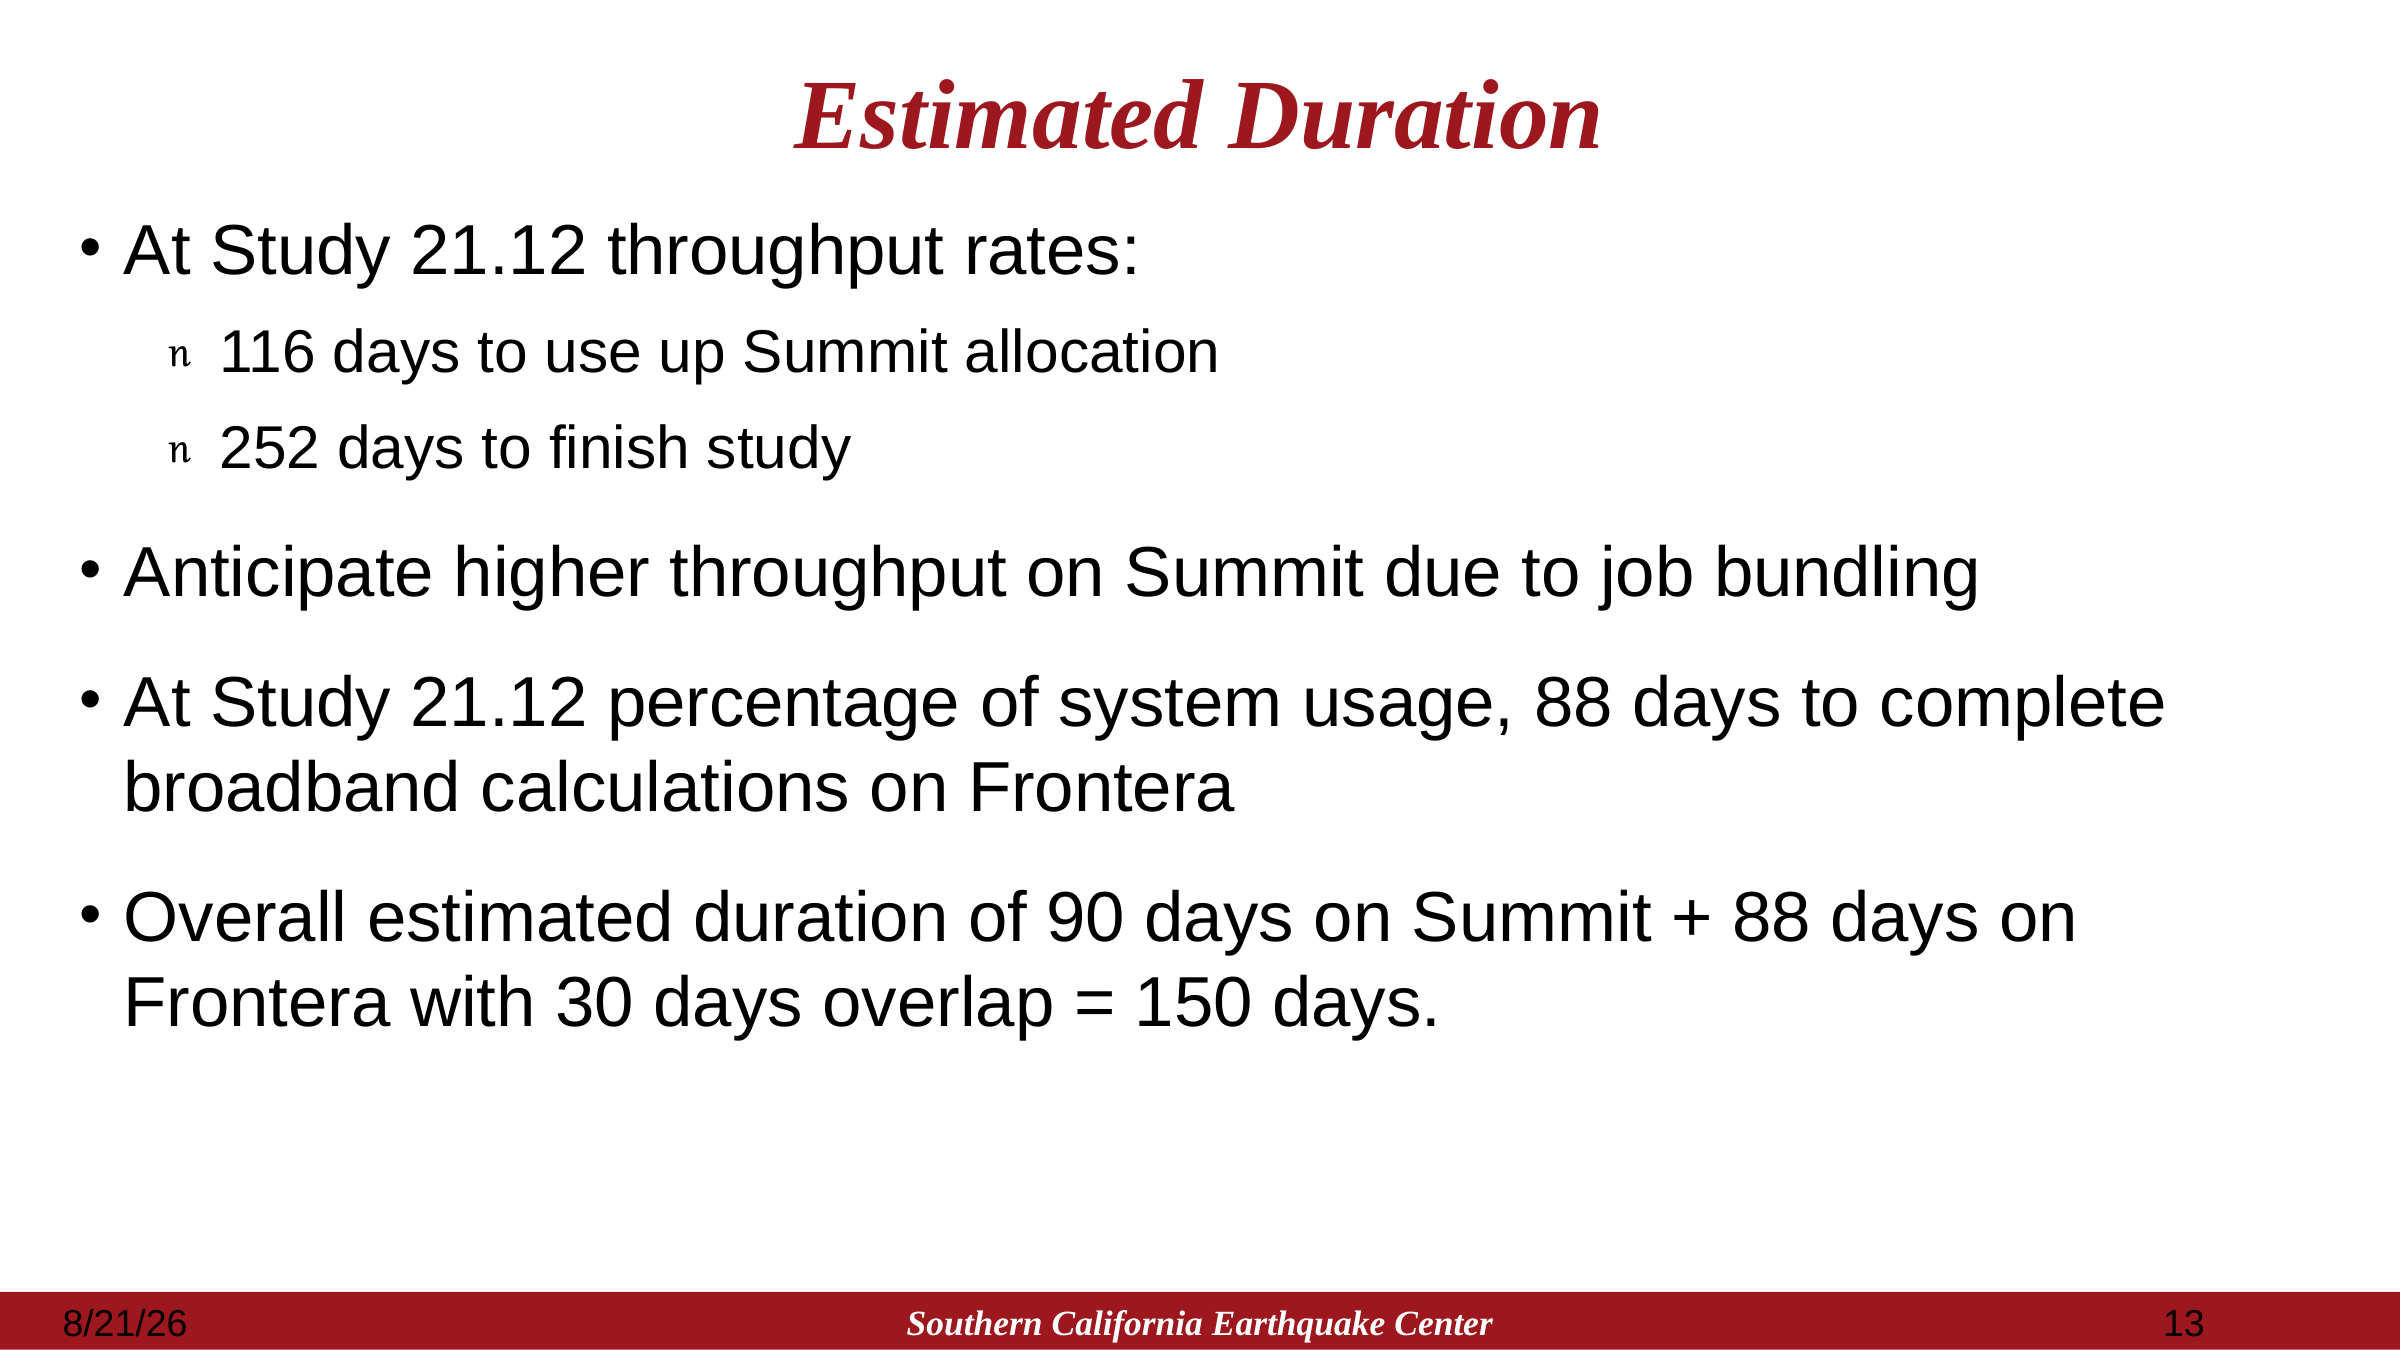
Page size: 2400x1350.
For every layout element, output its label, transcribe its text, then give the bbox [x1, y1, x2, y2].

text_box Estimated Duration [59, 53, 2341, 180]
text_box 04/11/2023 [44, 1303, 320, 1339]
text_box <number> [2145, 1303, 2371, 1339]
text_box Southern California Earthquake Center [794, 1285, 1605, 1350]
text_box At Study 21.12 throughput rates: 116 days to use up Summit allocation 252 days to finish study Anticipate higher throughput on Summit due to job bundling At Study 21.12 percentage of system usage, 88 days to complete broadband calculations on Frontera Overall estimated duration of 90 days on Summit + 88 days on Frontera with 30 days overlap = 150 days. [59, 195, 2341, 1260]
